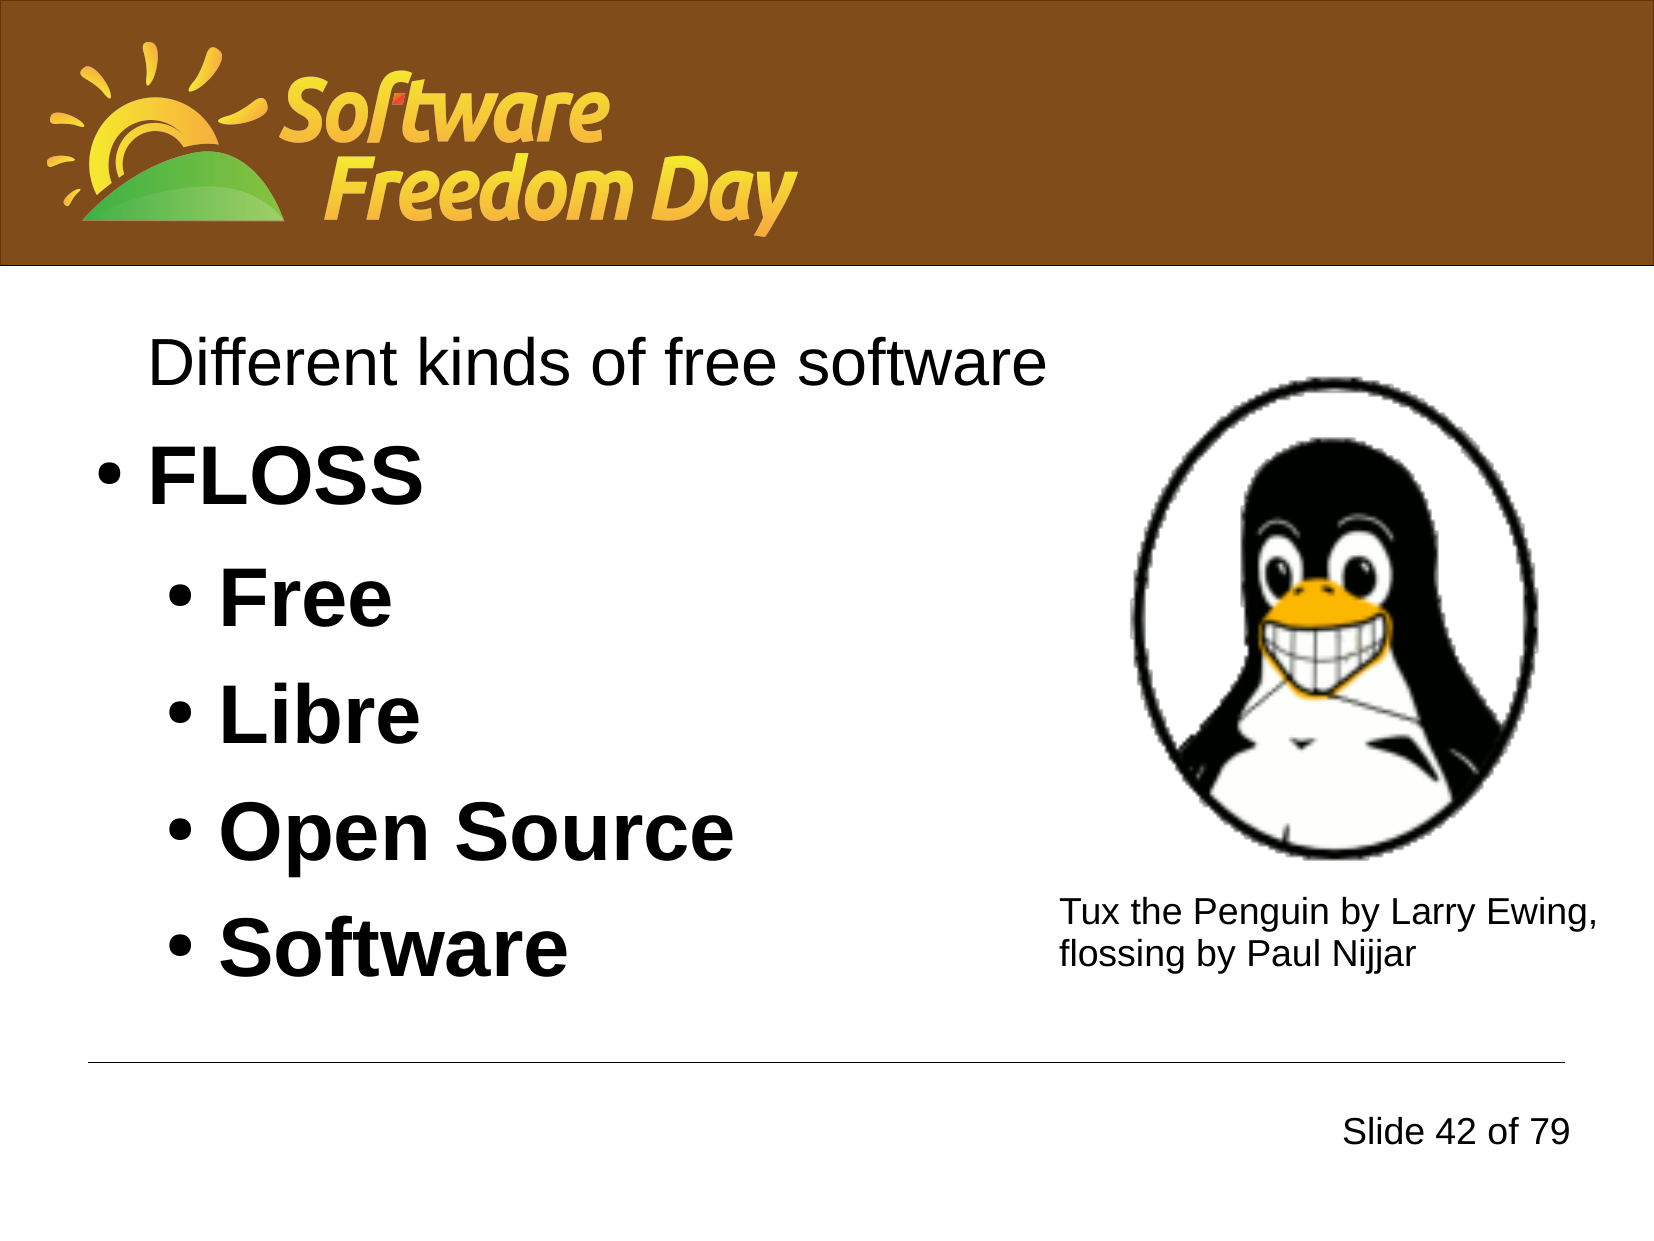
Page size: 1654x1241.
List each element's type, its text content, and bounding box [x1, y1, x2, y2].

list Different kinds of free software FLOSS Free Libre Open Source Software [76, 324, 1063, 1045]
picture [1122, 354, 1556, 883]
picture [47, 42, 798, 237]
text_box Tux the Penguin by Larry Ewing, flossing by Paul Nijjar [1044, 883, 1635, 1002]
